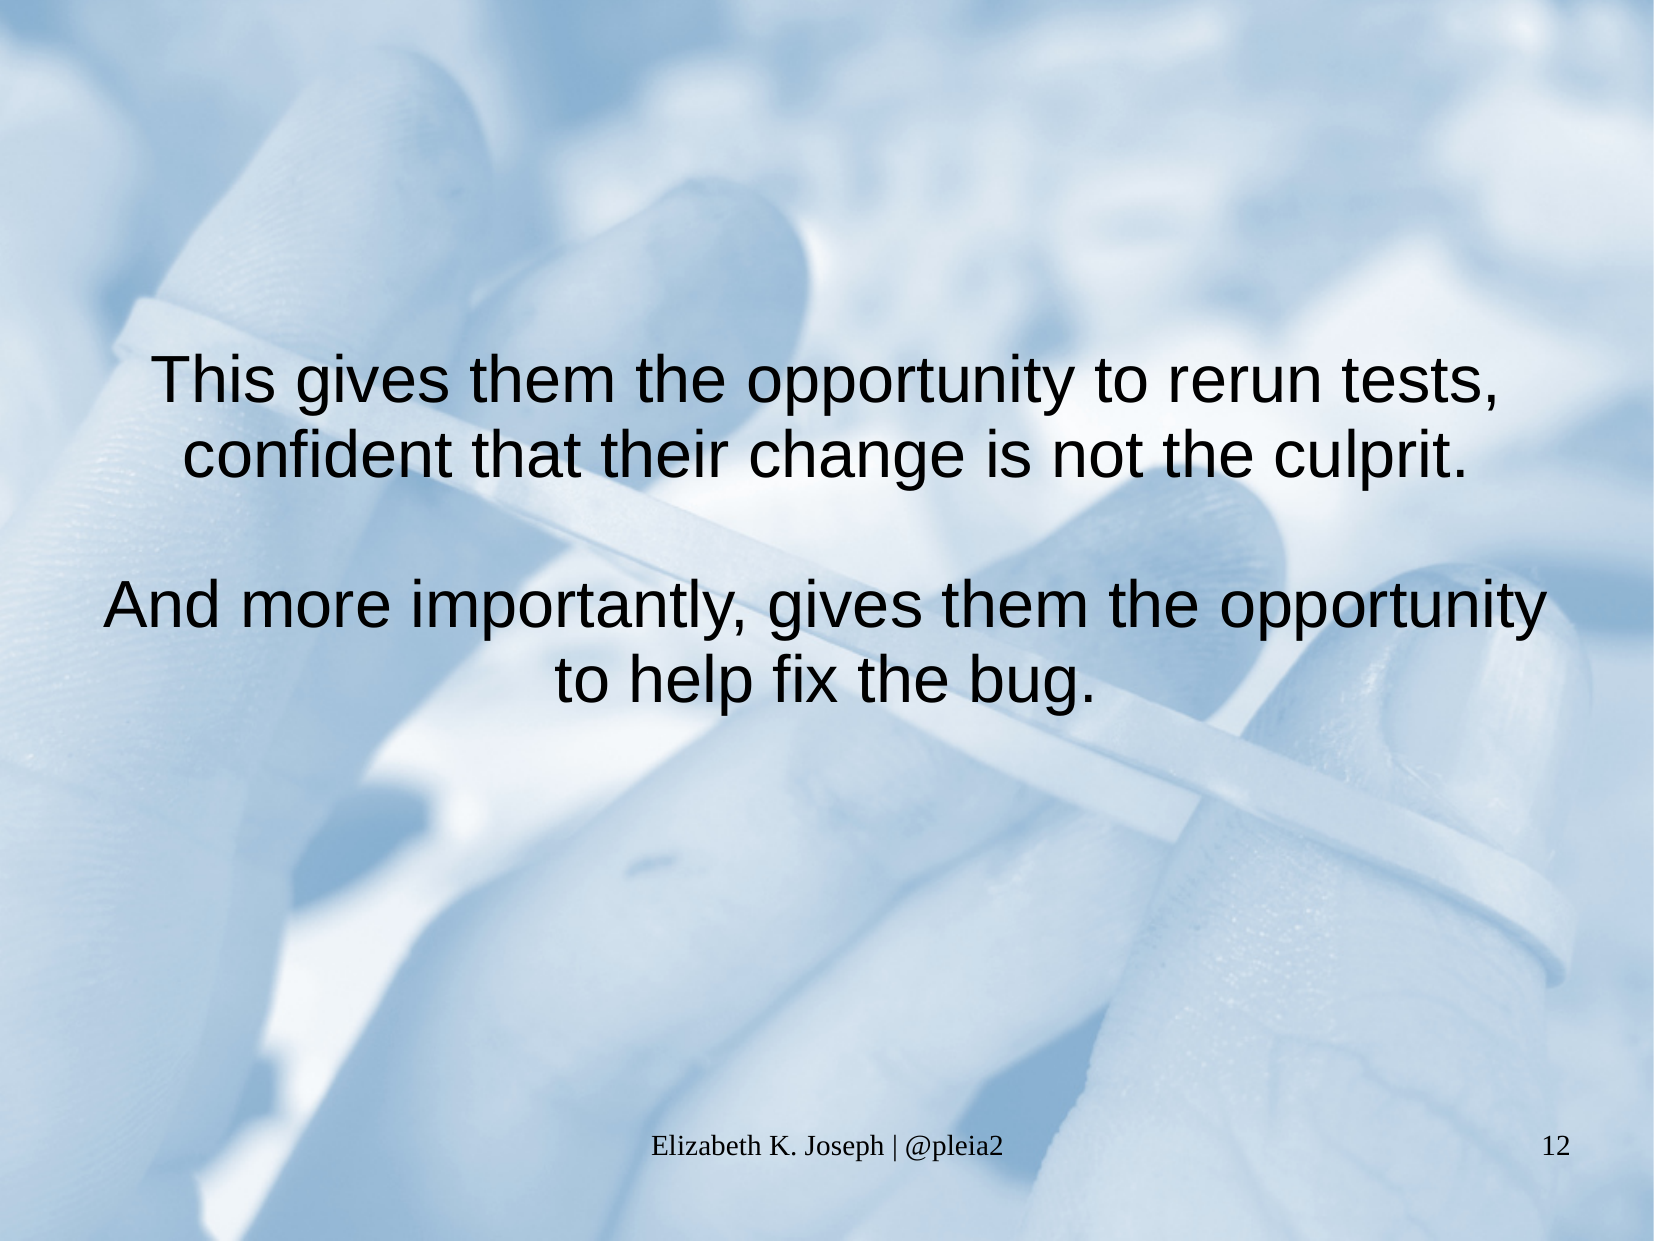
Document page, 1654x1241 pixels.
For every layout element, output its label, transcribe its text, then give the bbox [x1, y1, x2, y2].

subtitle This gives them the opportunity to rerun tests, confident that their change is not the culprit. And more importantly, gives them the opportunity to help fix the bug. [82, 49, 1571, 1010]
picture [0, 0, 1654, 1241]
